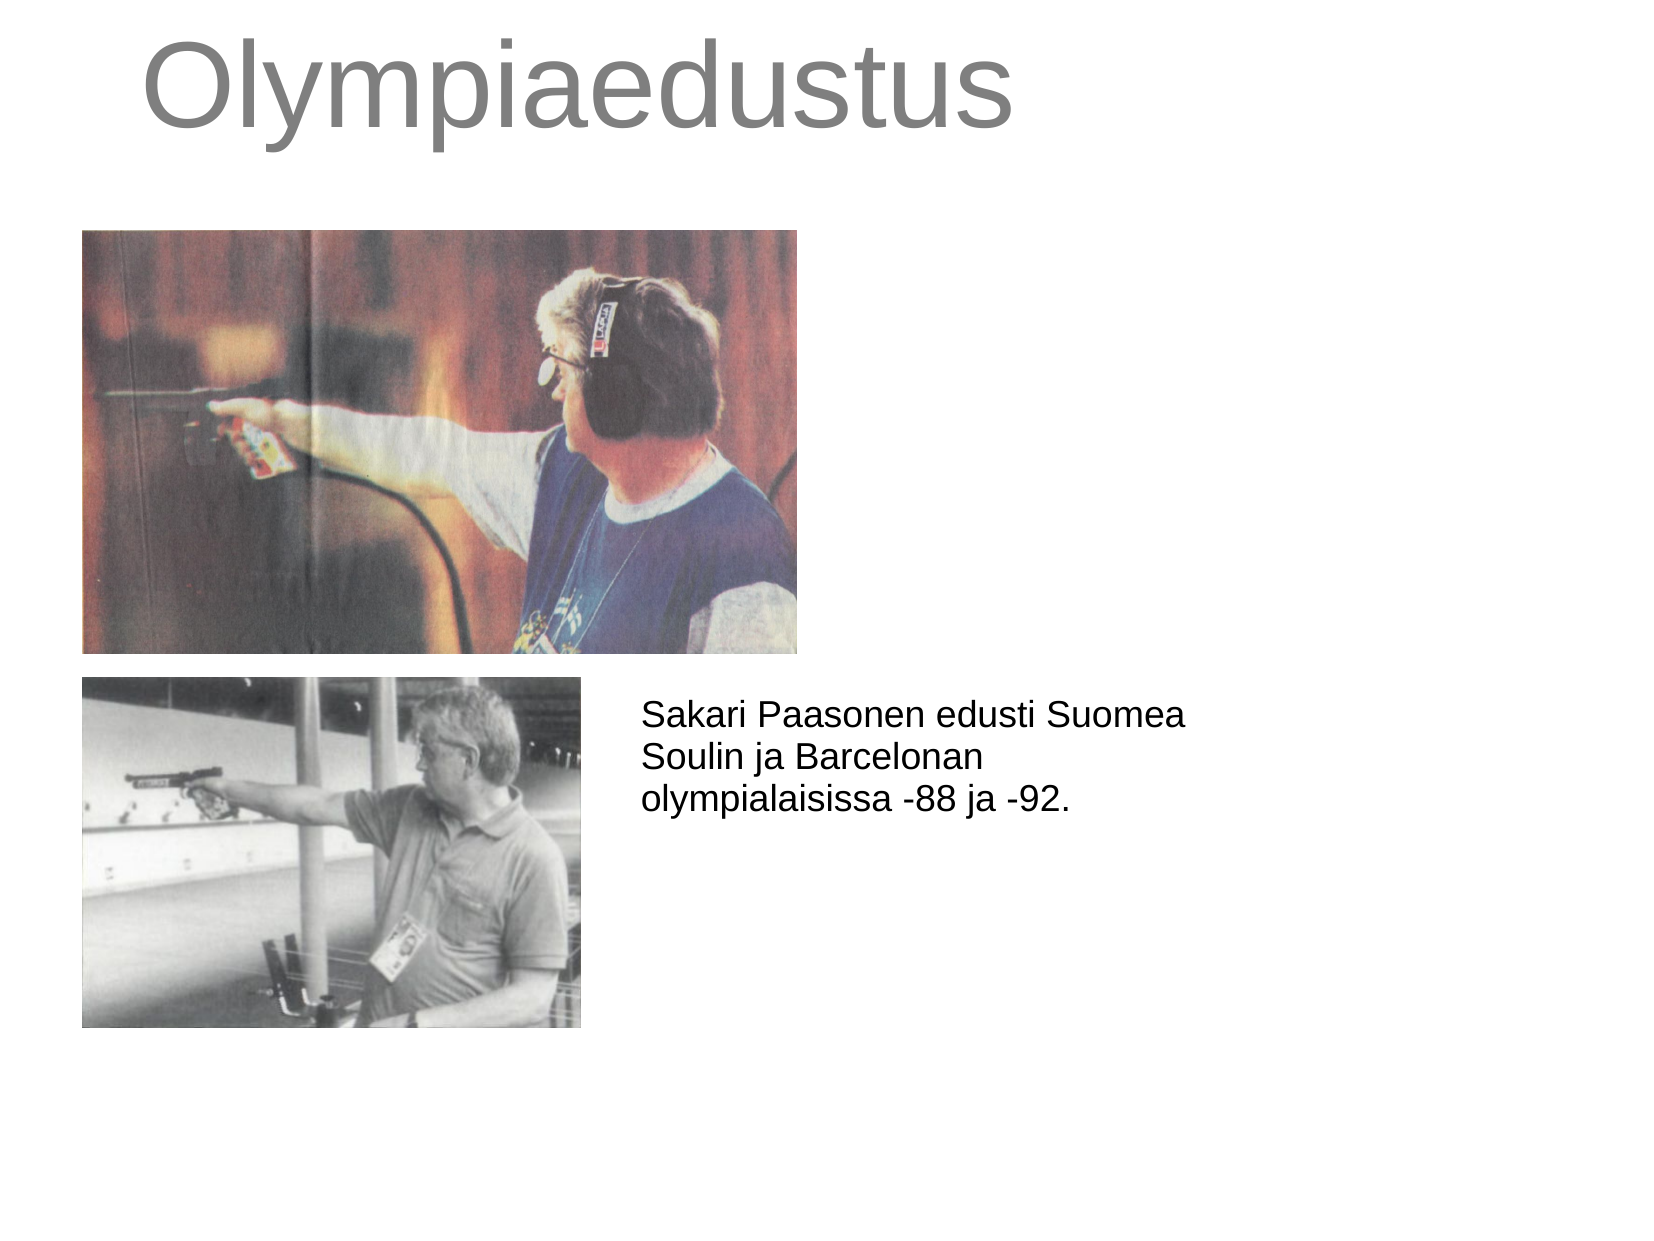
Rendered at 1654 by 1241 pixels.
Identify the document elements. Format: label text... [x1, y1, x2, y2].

title Olympiaedustus [82, 5, 1075, 166]
picture [82, 230, 797, 654]
picture [82, 677, 581, 1028]
text_box Sakari Paasonen edusti Suomea Soulin ja Barcelonan olympialaisissa -88 ja -92. [625, 685, 1205, 827]
